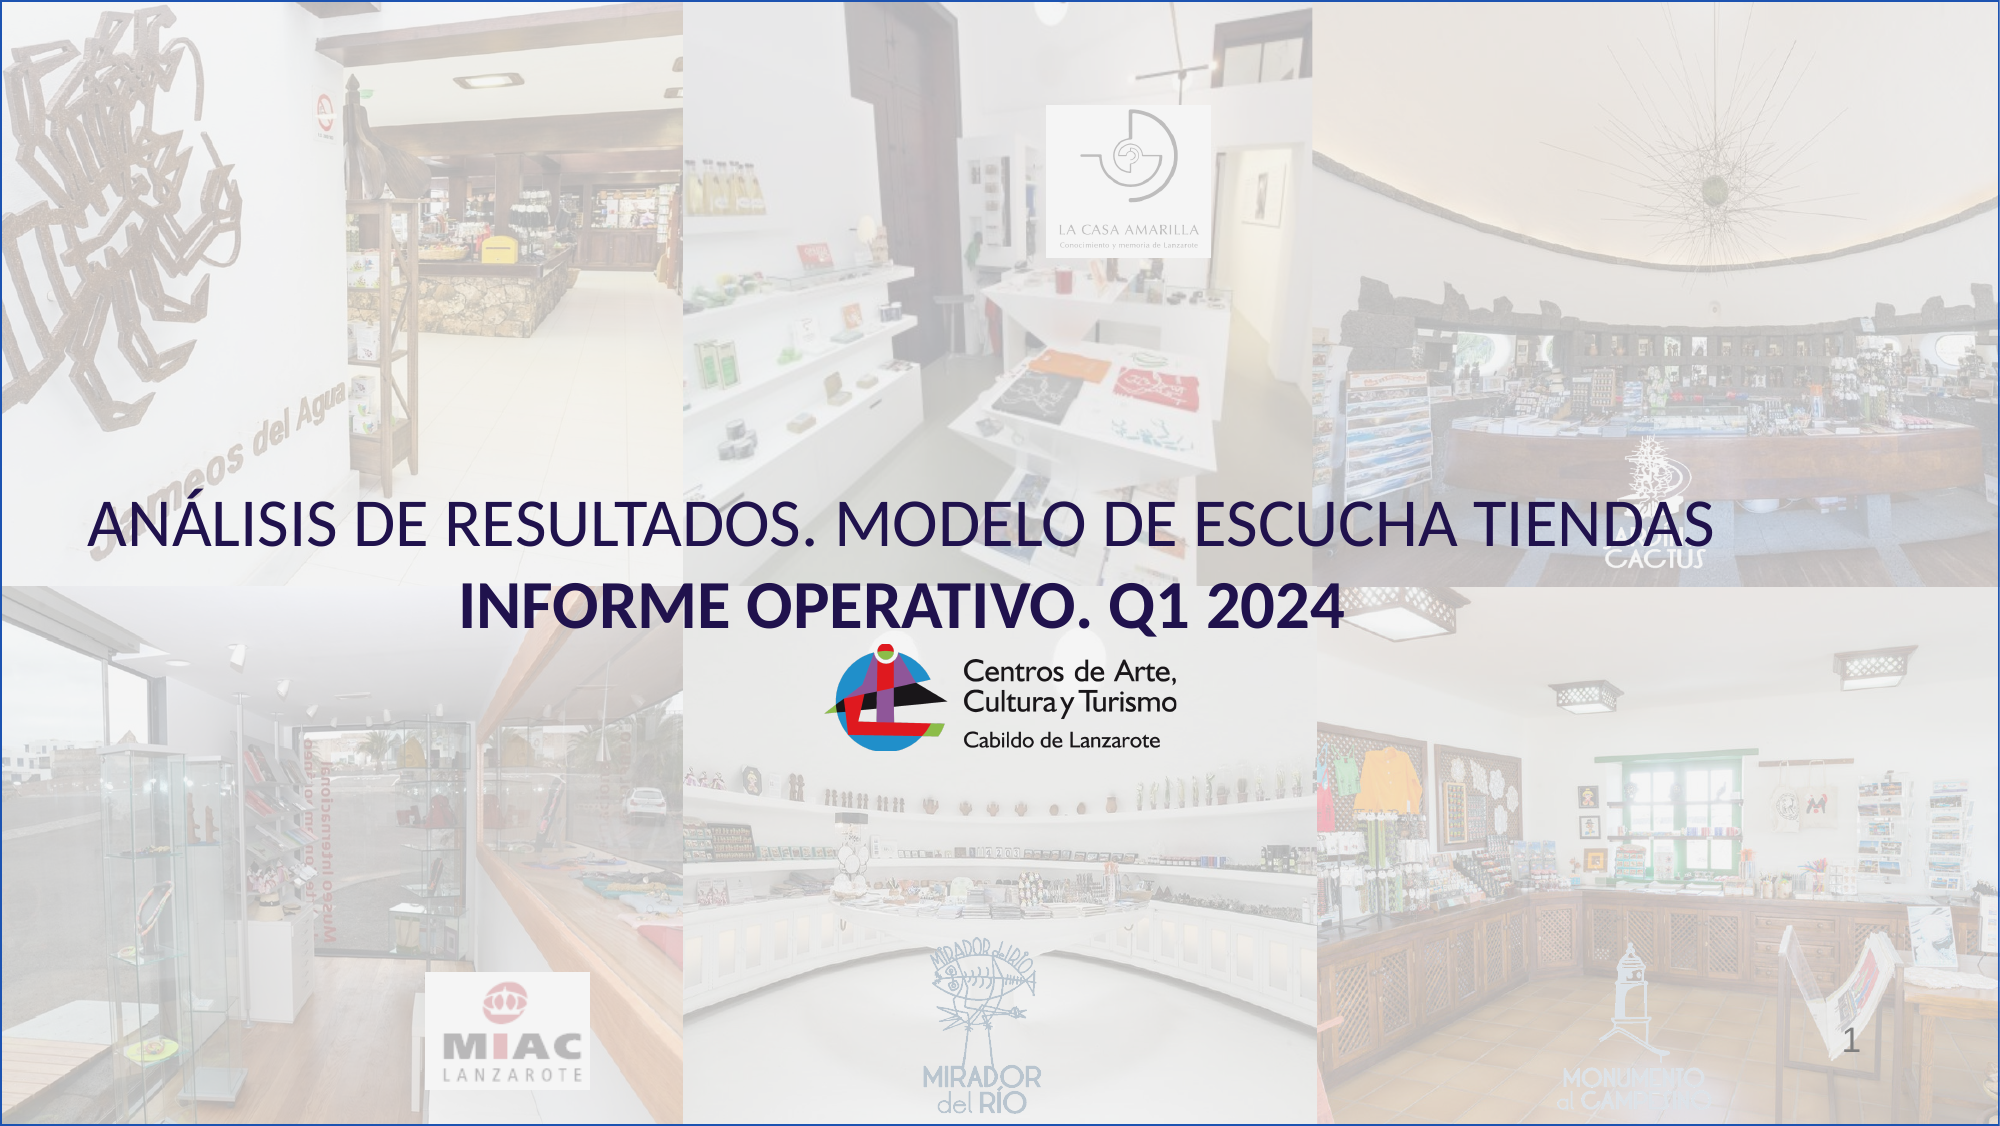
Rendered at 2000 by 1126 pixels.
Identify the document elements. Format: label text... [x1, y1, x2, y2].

text_box Análisis de Resultados. Modelo de Escucha Tiendas Informe Operativo. Q1 2024 [0, 468, 1847, 737]
text_box [0, 0, 2000, 1126]
picture [824, 644, 1177, 751]
slide_number <number> [1412, 1008, 1880, 1069]
